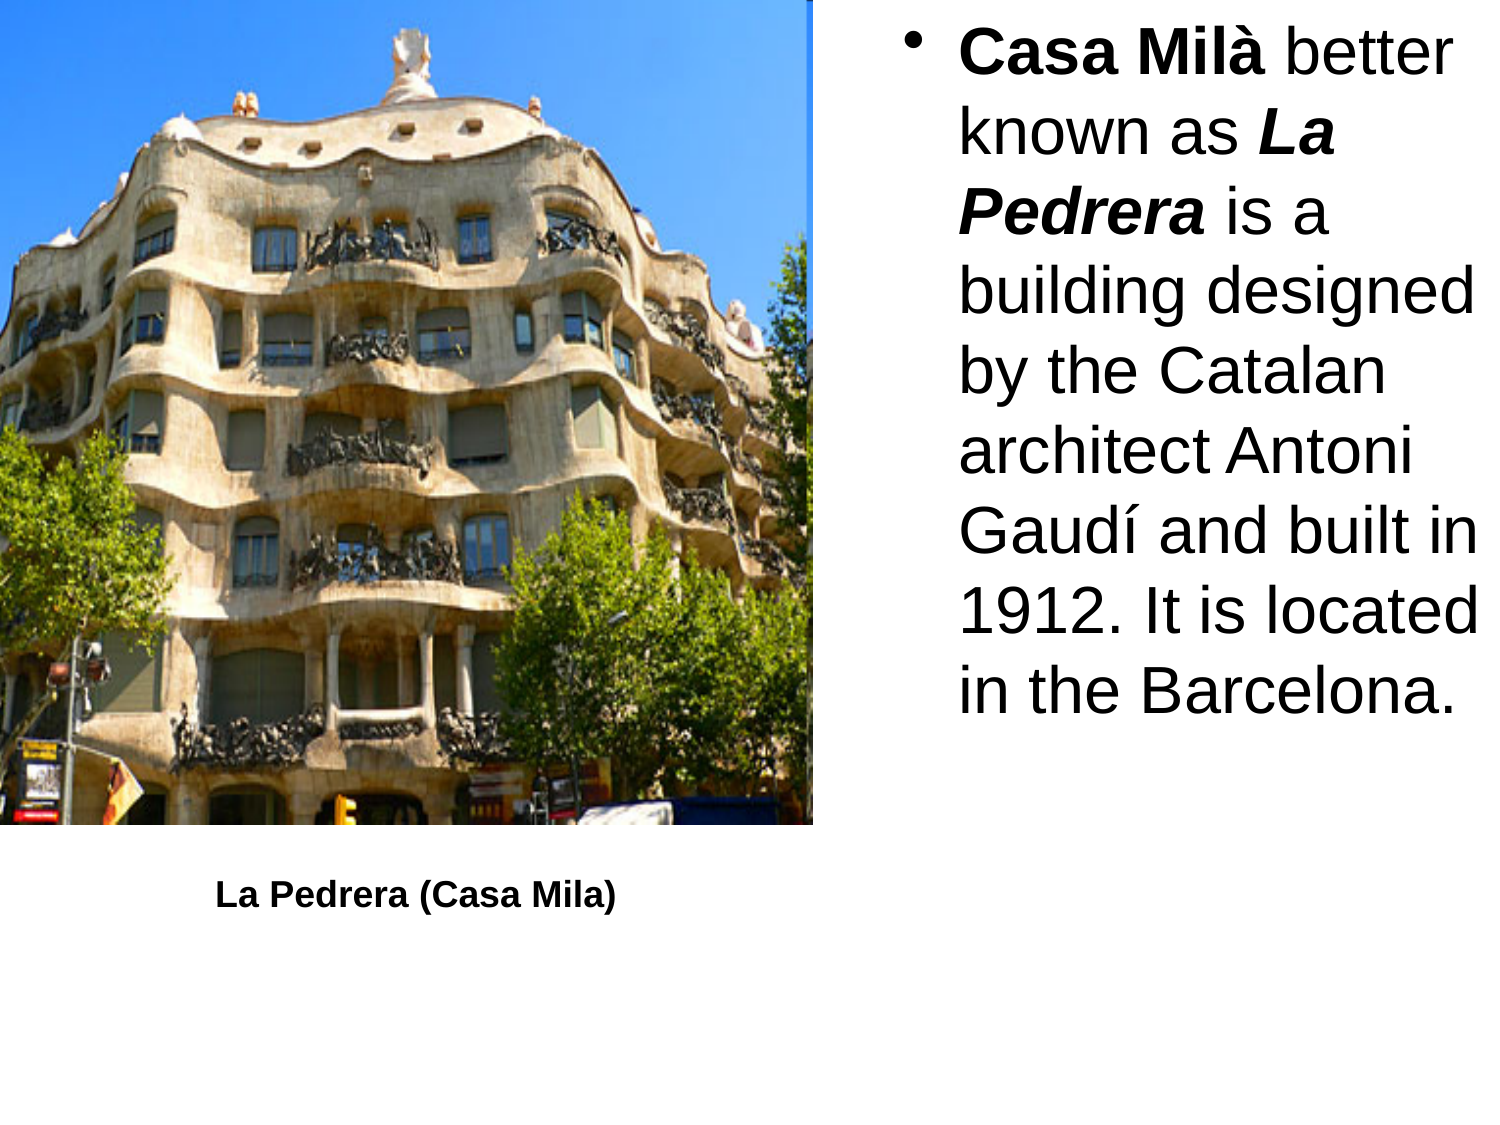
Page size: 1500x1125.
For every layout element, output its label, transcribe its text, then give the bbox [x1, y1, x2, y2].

picture [0, 0, 813, 825]
text_box La Pedrera (Casa Mila) [200, 862, 632, 968]
list Casa Milà better known as La Pedrera is a building designed by the Catalan architect Antoni Gaudí and built in 1912. It is located in the Barcelona. [887, 0, 1500, 1088]
